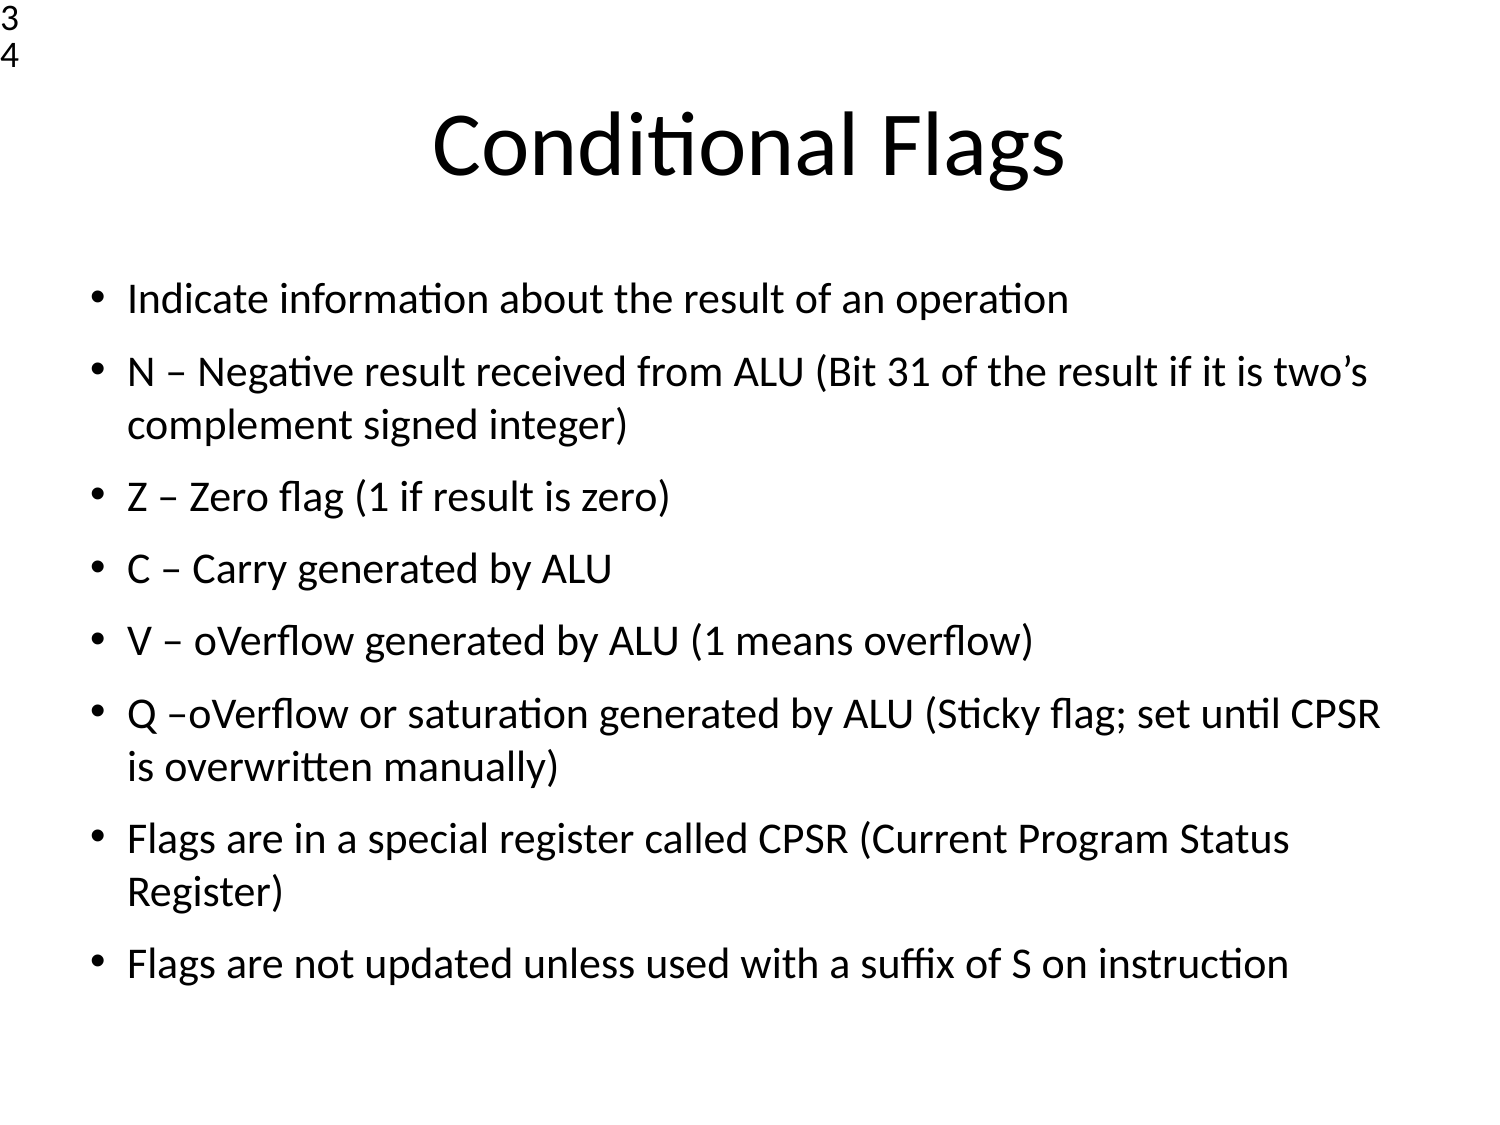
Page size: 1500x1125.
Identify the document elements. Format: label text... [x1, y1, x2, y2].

title Conditional Flags [75, 45, 1425, 233]
list Indicate information about the result of an operation N – Negative result received from ALU (Bit 31 of the result if it is two’s complement signed integer) Z – Zero flag (1 if result is zero) C – Carry generated by ALU V – oVerflow generated by ALU (1 means overflow) Q –oVerflow or saturation generated by ALU (Sticky flag; set until CPSR is overwritten manually) Flags are in a special register called CPSR (Current Program Status Register) Flags are not updated unless used with a suffix of S on instruction [75, 262, 1425, 1005]
